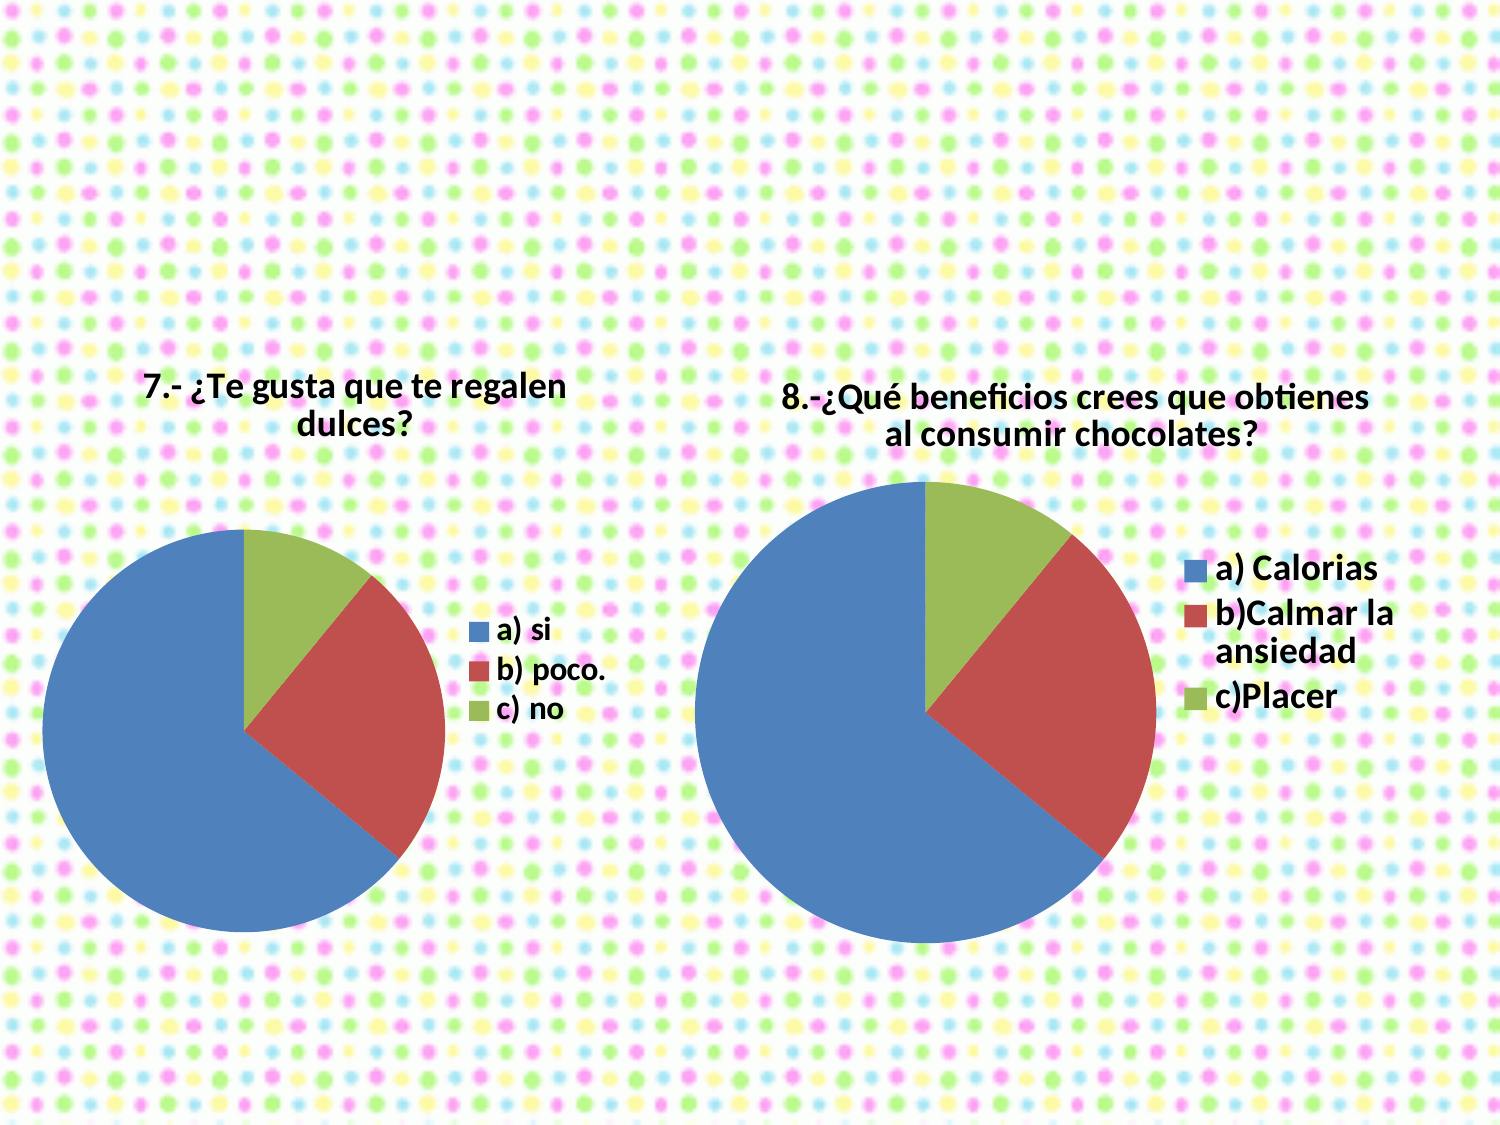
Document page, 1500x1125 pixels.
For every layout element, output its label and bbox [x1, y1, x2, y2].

chart [29, 338, 1473, 1006]
picture [0, 0, 1500, 1125]
